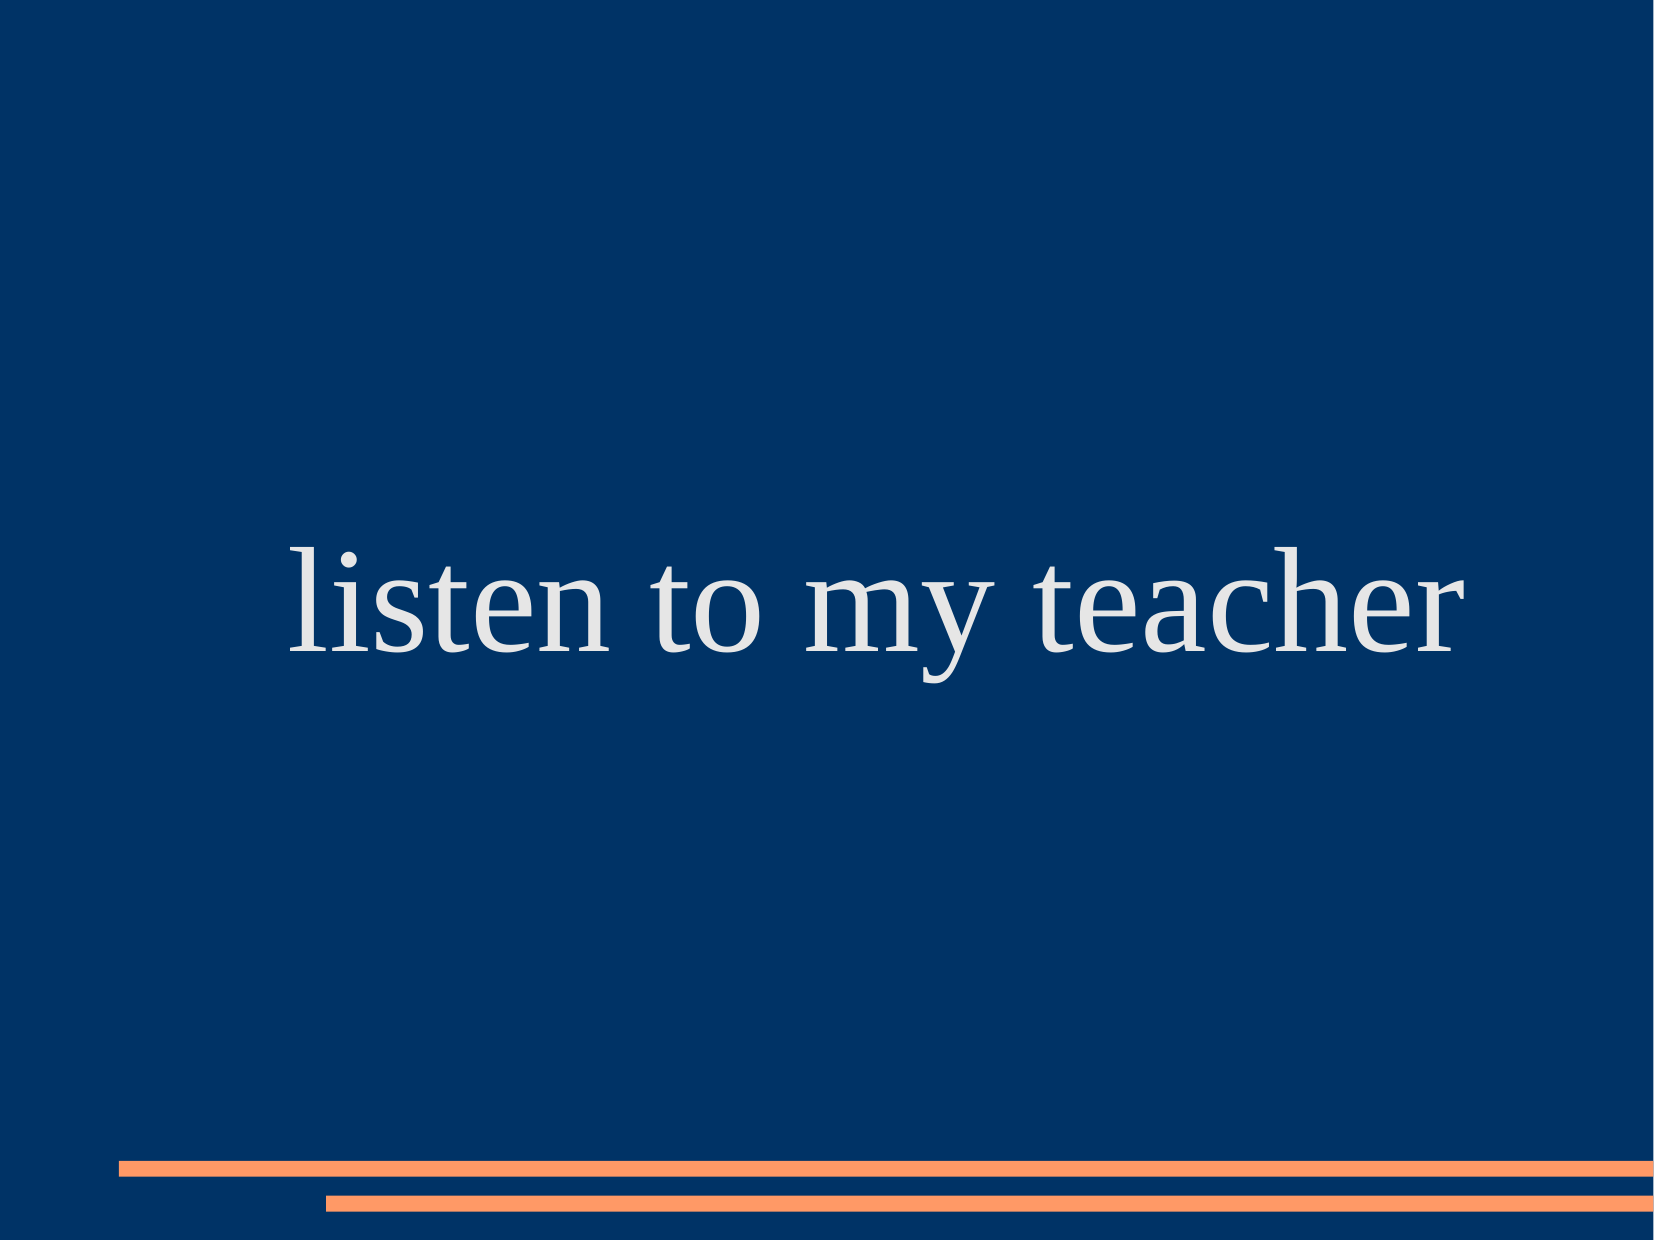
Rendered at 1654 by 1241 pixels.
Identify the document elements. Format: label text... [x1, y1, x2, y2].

list listen to my teacher [121, 322, 1561, 1132]
